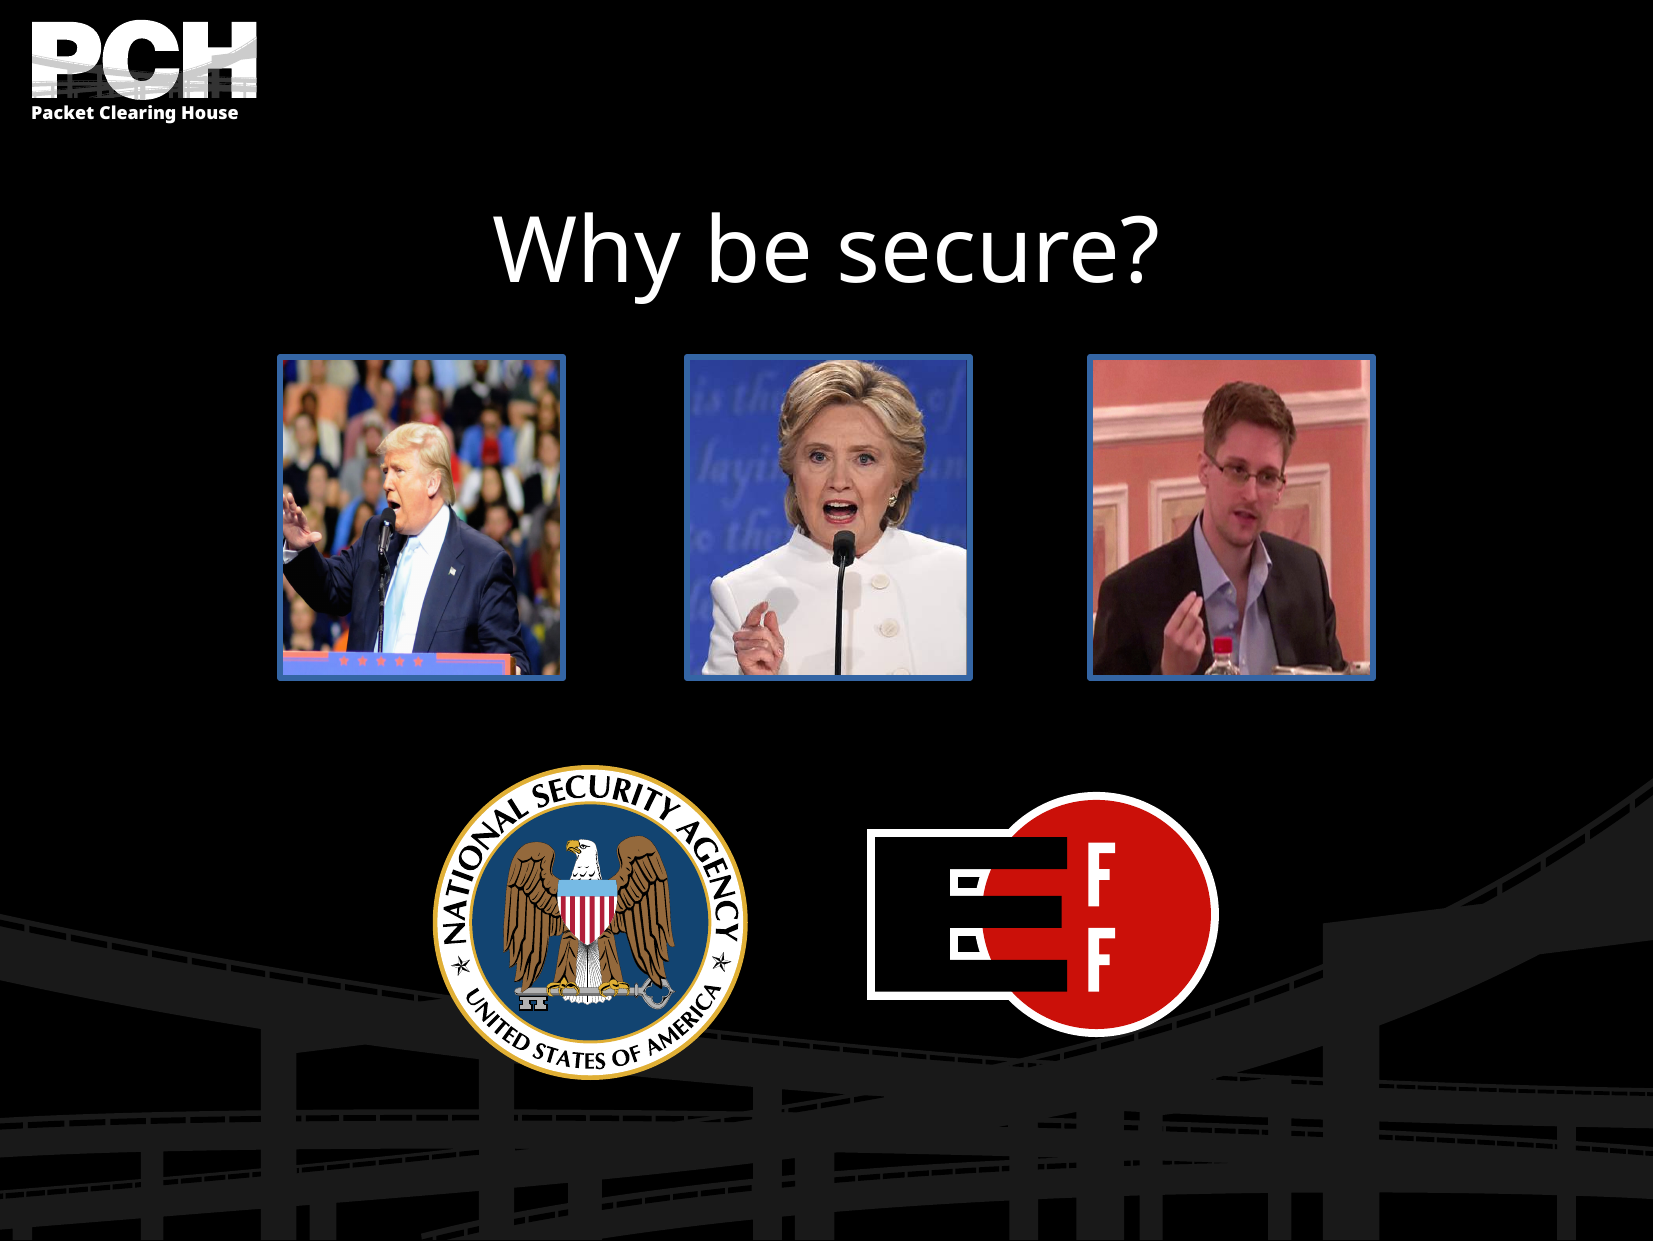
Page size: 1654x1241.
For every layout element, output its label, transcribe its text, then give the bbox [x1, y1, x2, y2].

picture [432, 765, 748, 1081]
picture [1093, 360, 1370, 675]
picture [690, 360, 967, 675]
picture [865, 790, 1221, 1039]
picture [283, 360, 560, 676]
title Why be secure? [82, 143, 1571, 352]
